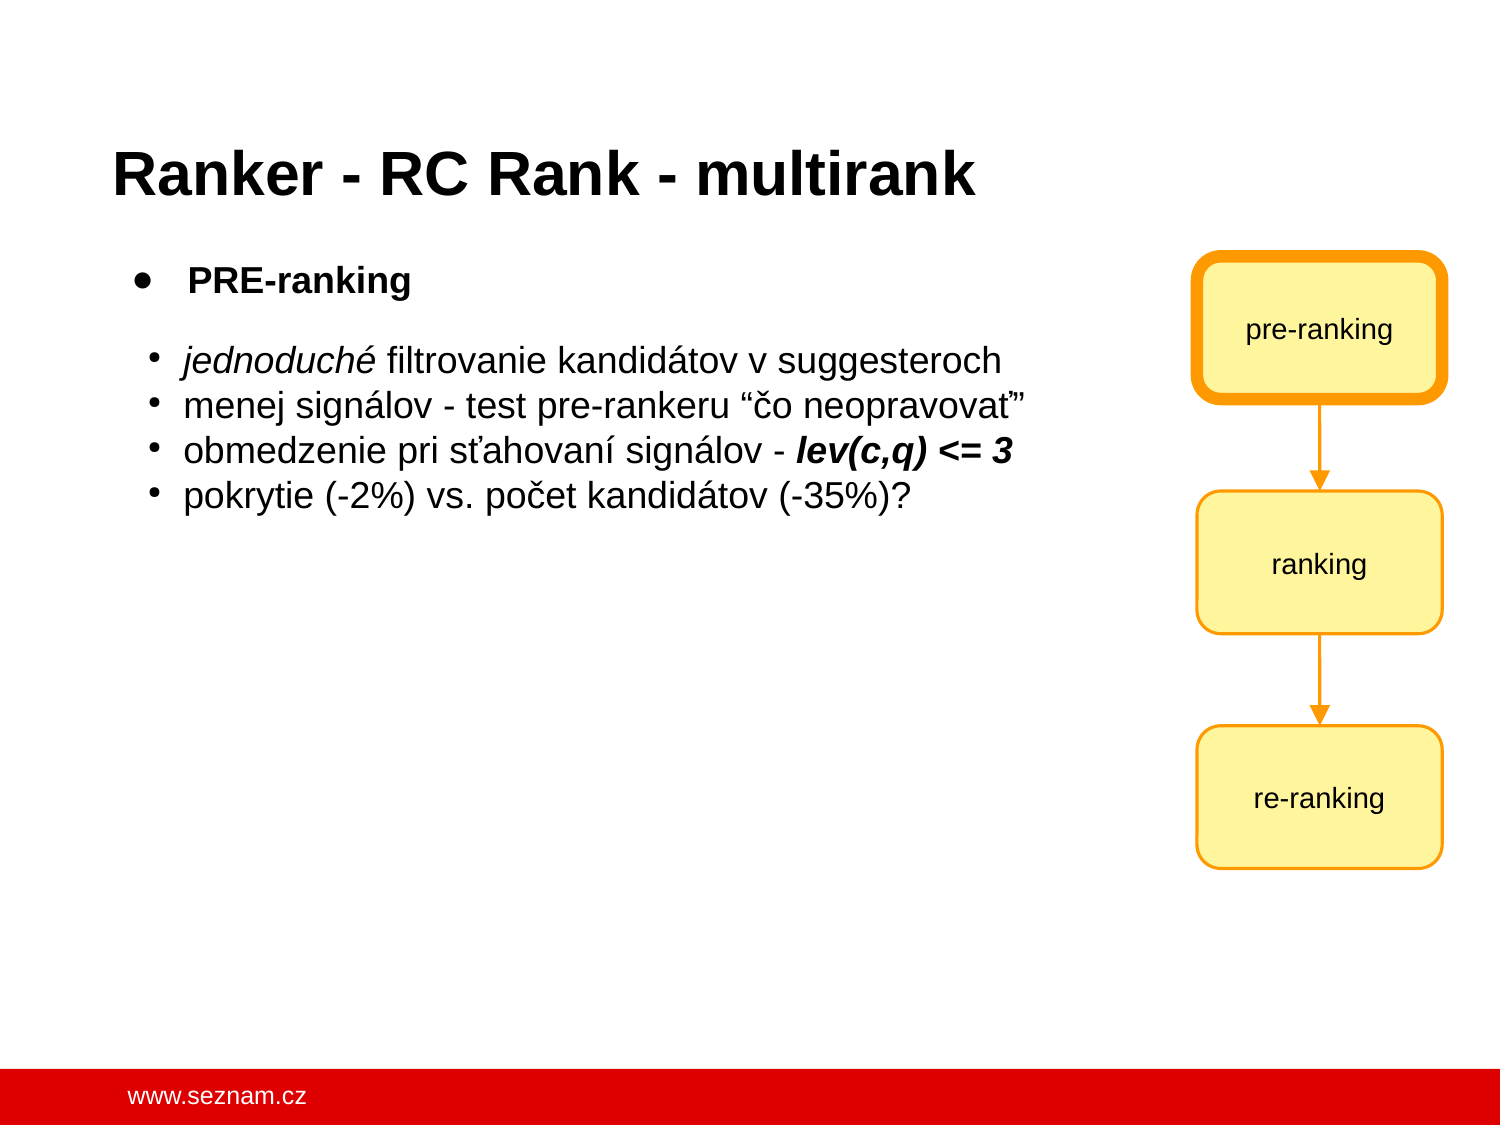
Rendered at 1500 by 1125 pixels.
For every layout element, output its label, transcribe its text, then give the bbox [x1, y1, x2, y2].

text_box pre-ranking [1196, 256, 1443, 400]
text_box Ranker - RC Rank - multirank [112, 84, 1388, 257]
text_box re-ranking [1196, 725, 1443, 869]
text_box ranking [1196, 490, 1443, 634]
text_box PRE-ranking jednoduché filtrovanie kandidátov v suggesteroch menej signálov - test pre-rankeru “čo neopravovať” obmedzenie pri sťahovaní signálov - lev(c,q) <= 3 pokrytie (-2%) vs. počet kandidátov (-35%)? [112, 256, 1112, 917]
